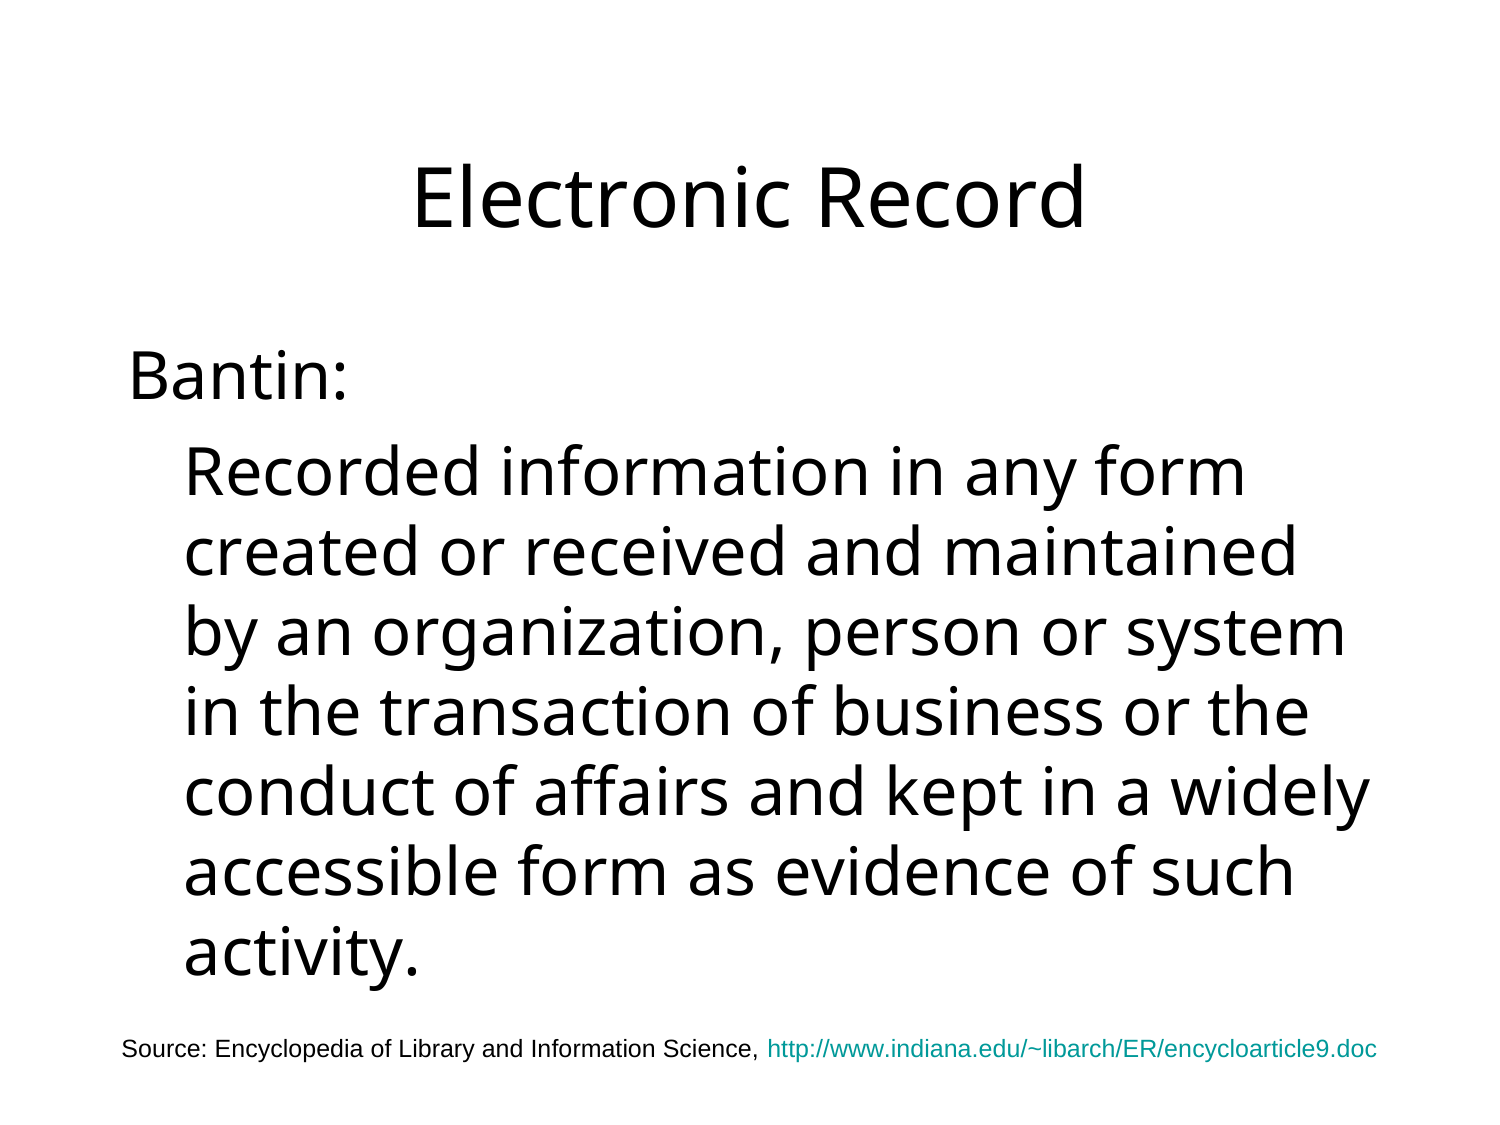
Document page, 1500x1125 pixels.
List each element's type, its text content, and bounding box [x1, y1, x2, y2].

text_box Source: Encyclopedia of Library and Information Science, http://www.indiana.edu/~libarch/ER/encycloarticle9.doc [24, 1025, 1476, 1101]
title Electronic Record [112, 99, 1388, 288]
list Bantin: Recorded information in any form created or received and maintained by an organization, person or system in the transaction of business or the conduct of affairs and kept in a widely accessible form as evidence of such activity. [112, 324, 1388, 1001]
